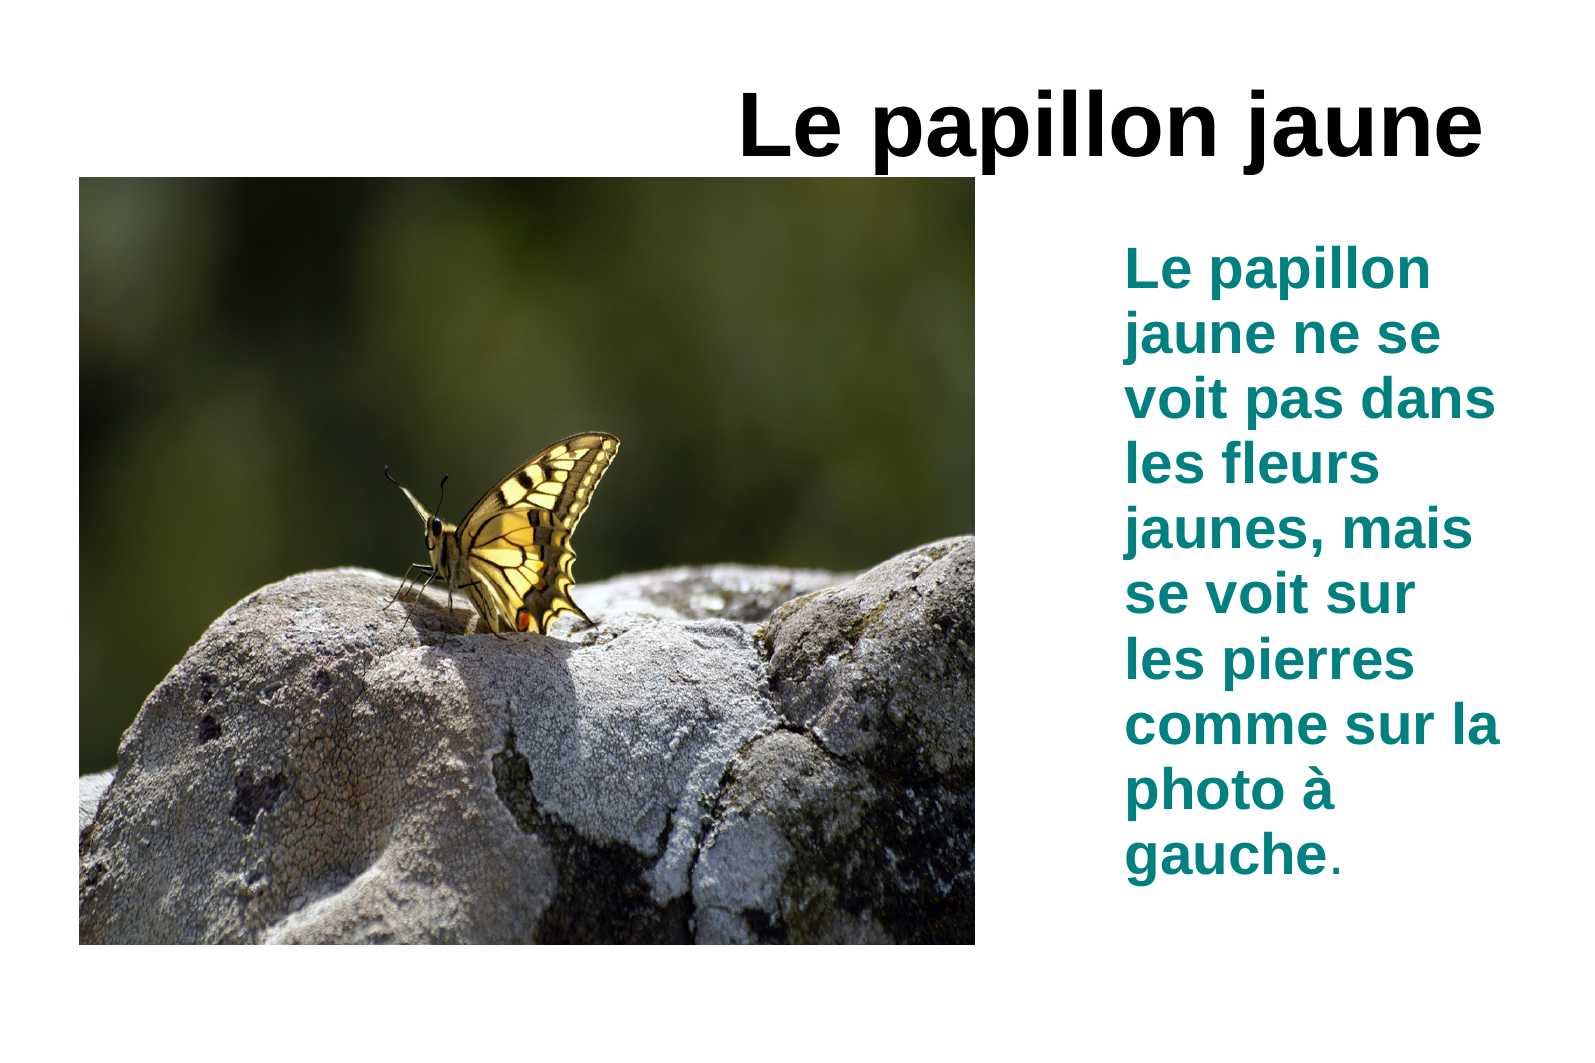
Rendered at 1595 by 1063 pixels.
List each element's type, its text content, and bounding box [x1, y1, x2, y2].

title Le papillon jaune [708, 29, 1515, 220]
picture [79, 177, 975, 945]
list Le papillon jaune ne se voit pas dans les fleurs jaunes, mais se voit sur les pierres comme sur la photo à gauche. [1053, 236, 1506, 1063]
